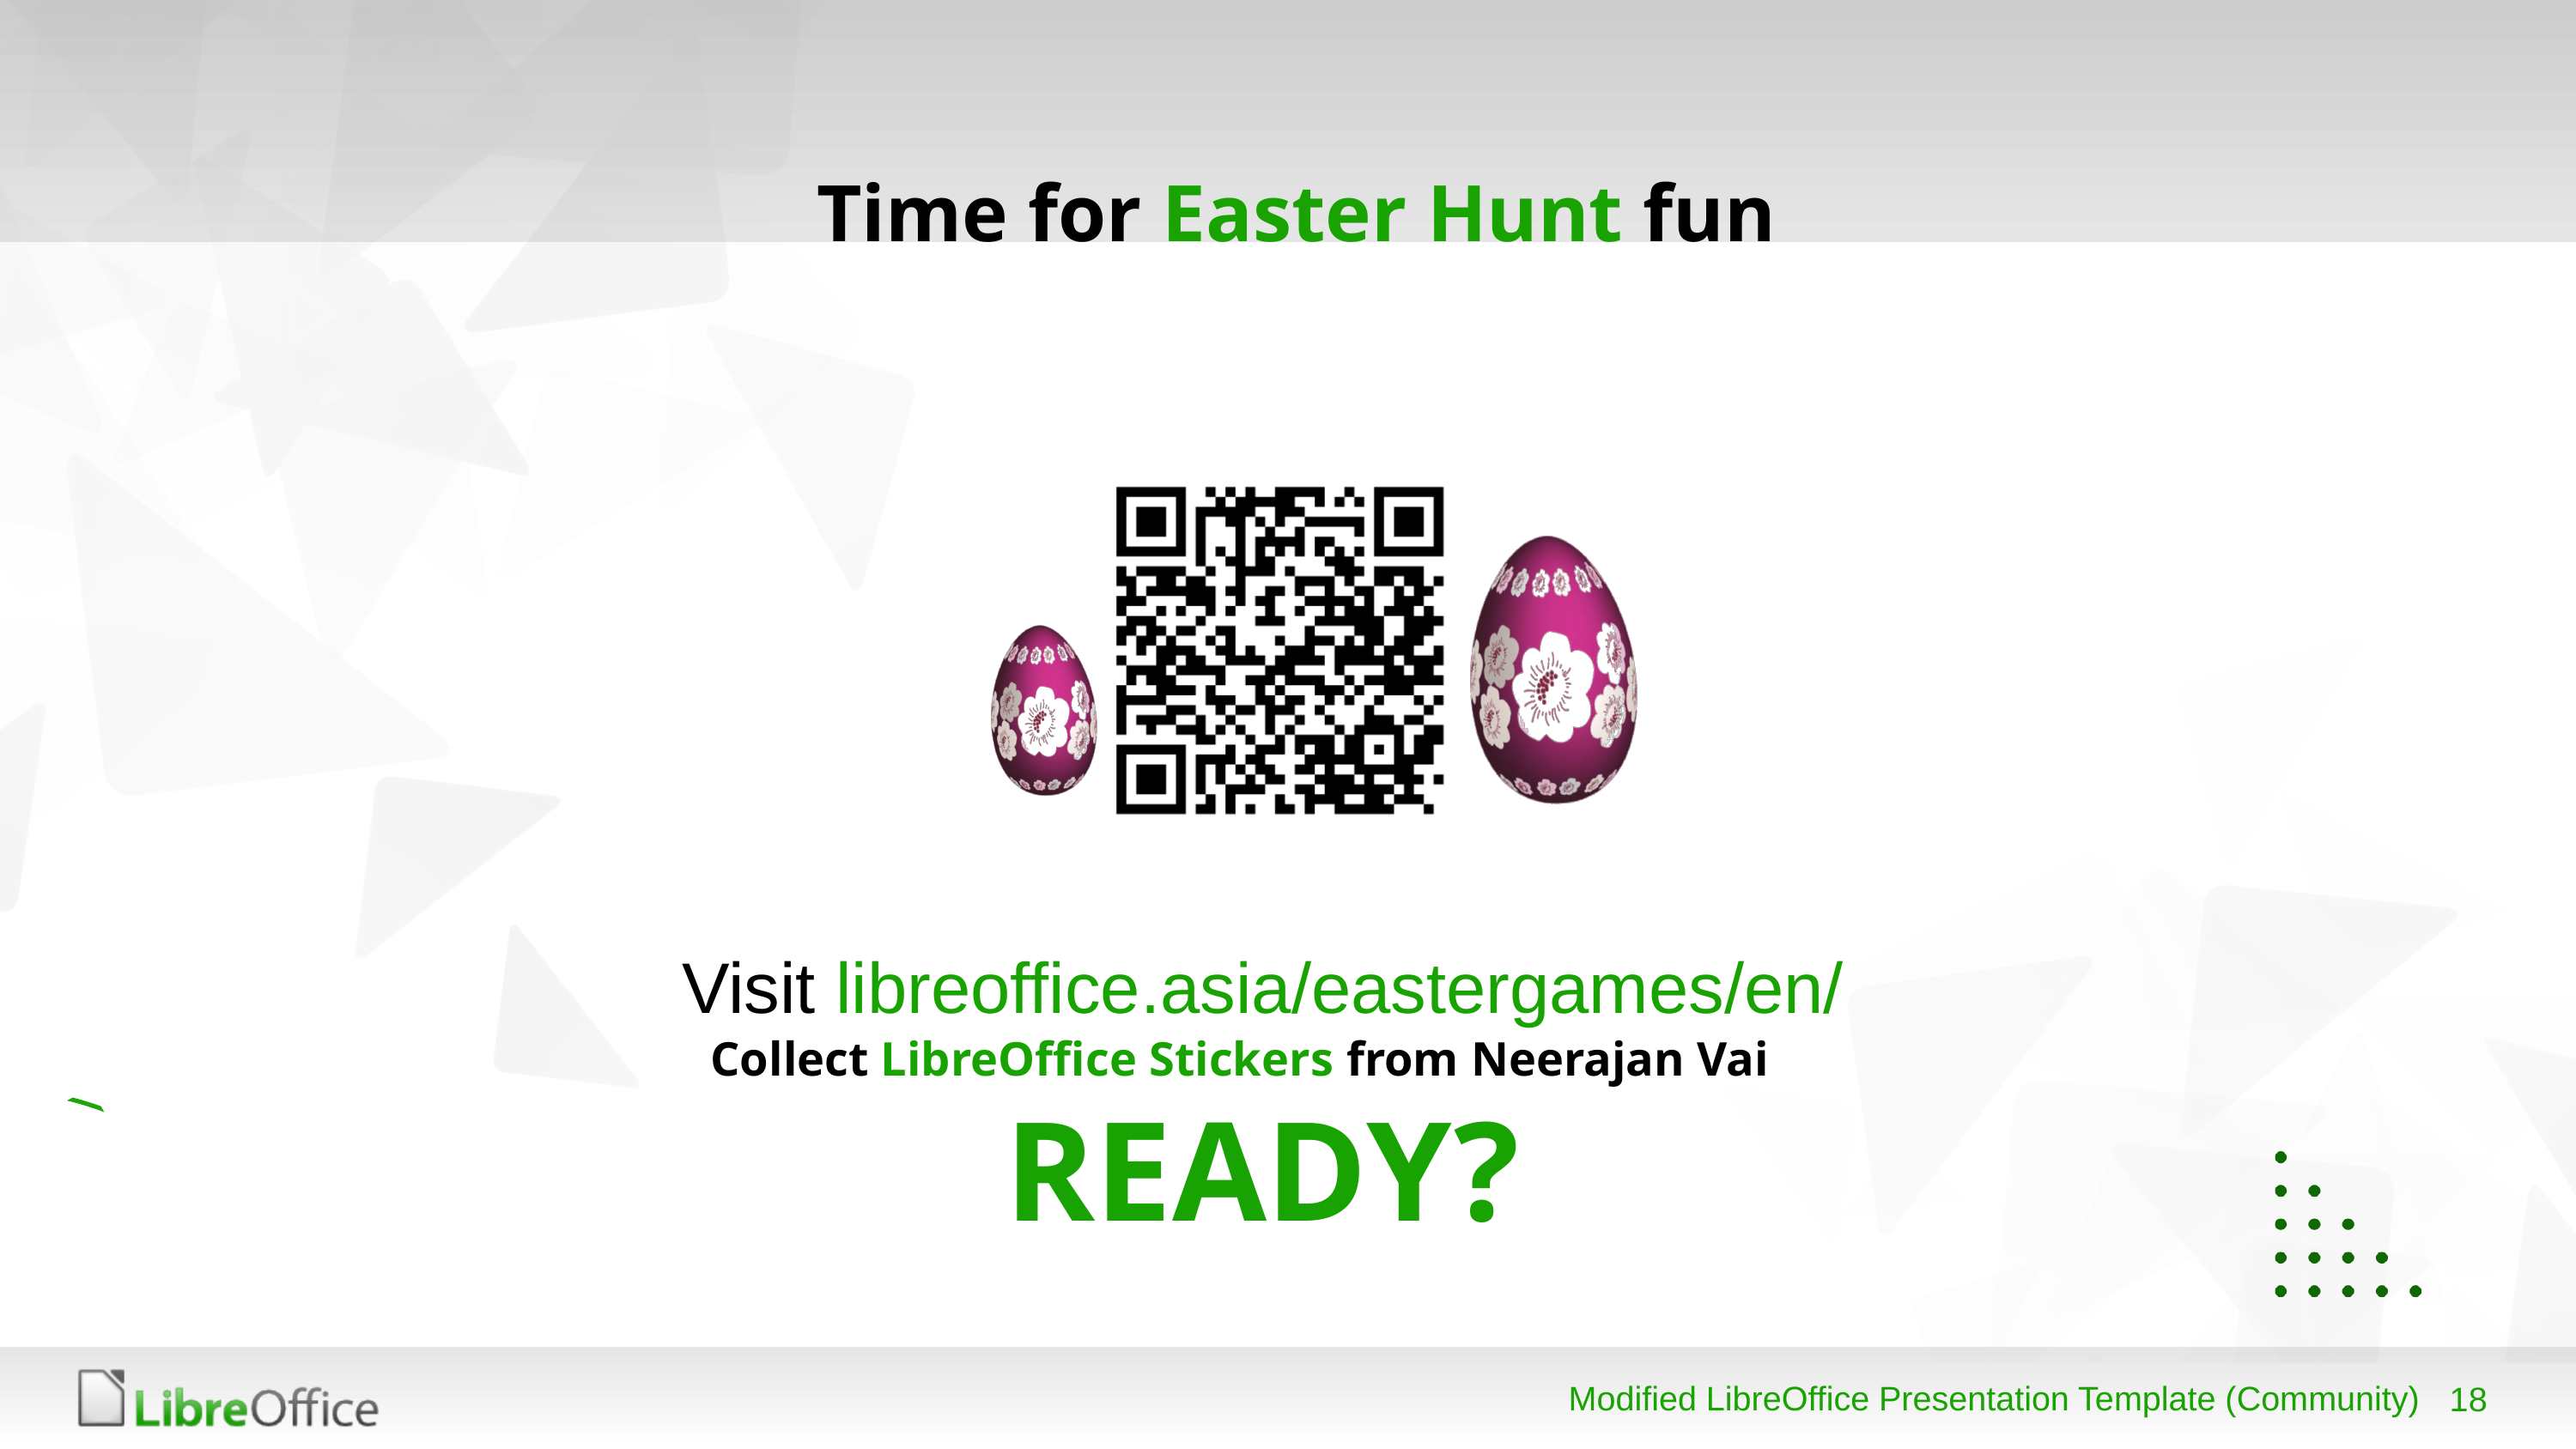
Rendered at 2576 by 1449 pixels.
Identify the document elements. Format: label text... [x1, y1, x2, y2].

text_box Visit libreoffice.asia/eastergames/en/ [611, 899, 1915, 977]
text_box Collect LibreOffice Stickers from Neerajan Vai [483, 977, 1997, 1086]
text_box [0, 0, 2576, 1449]
picture [961, 482, 1675, 819]
text_box 18 [2245, 1377, 2488, 1419]
text_box Time for Easter Hunt fun [144, 163, 2448, 258]
text_box Modified LibreOffice Presentation Template (Community) [1004, 1377, 2245, 1418]
text_box READY? [1005, 1083, 1574, 1249]
